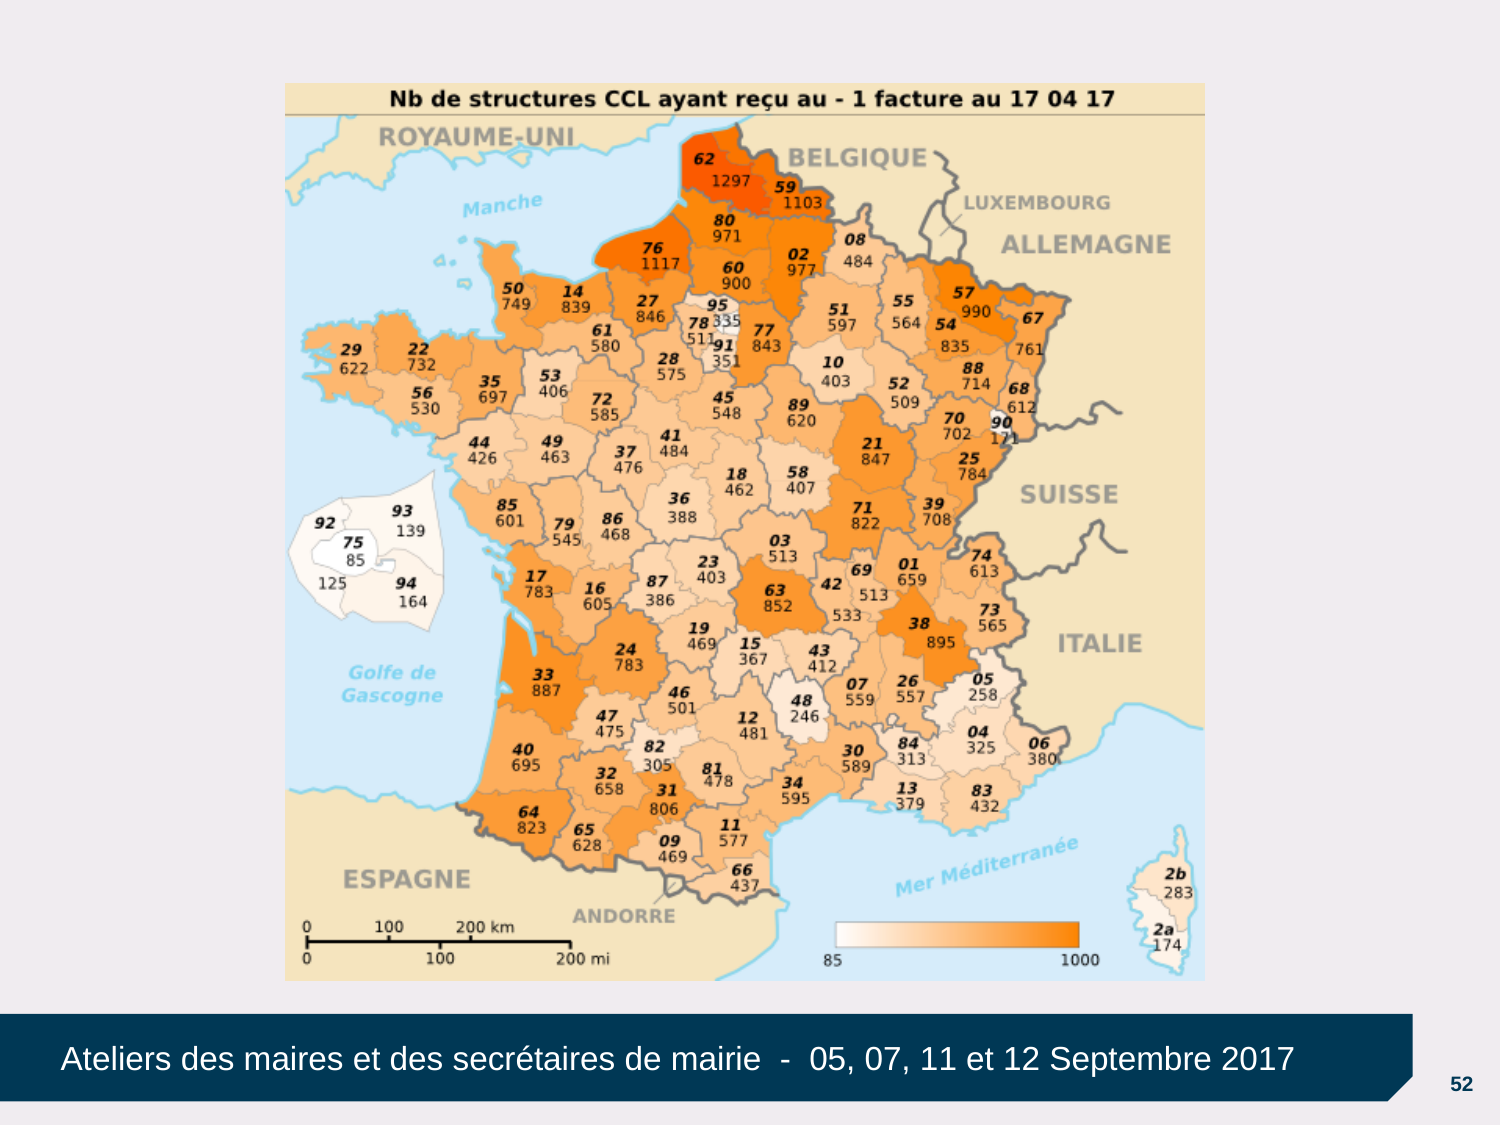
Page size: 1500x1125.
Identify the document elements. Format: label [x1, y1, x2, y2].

picture [285, 83, 1205, 981]
